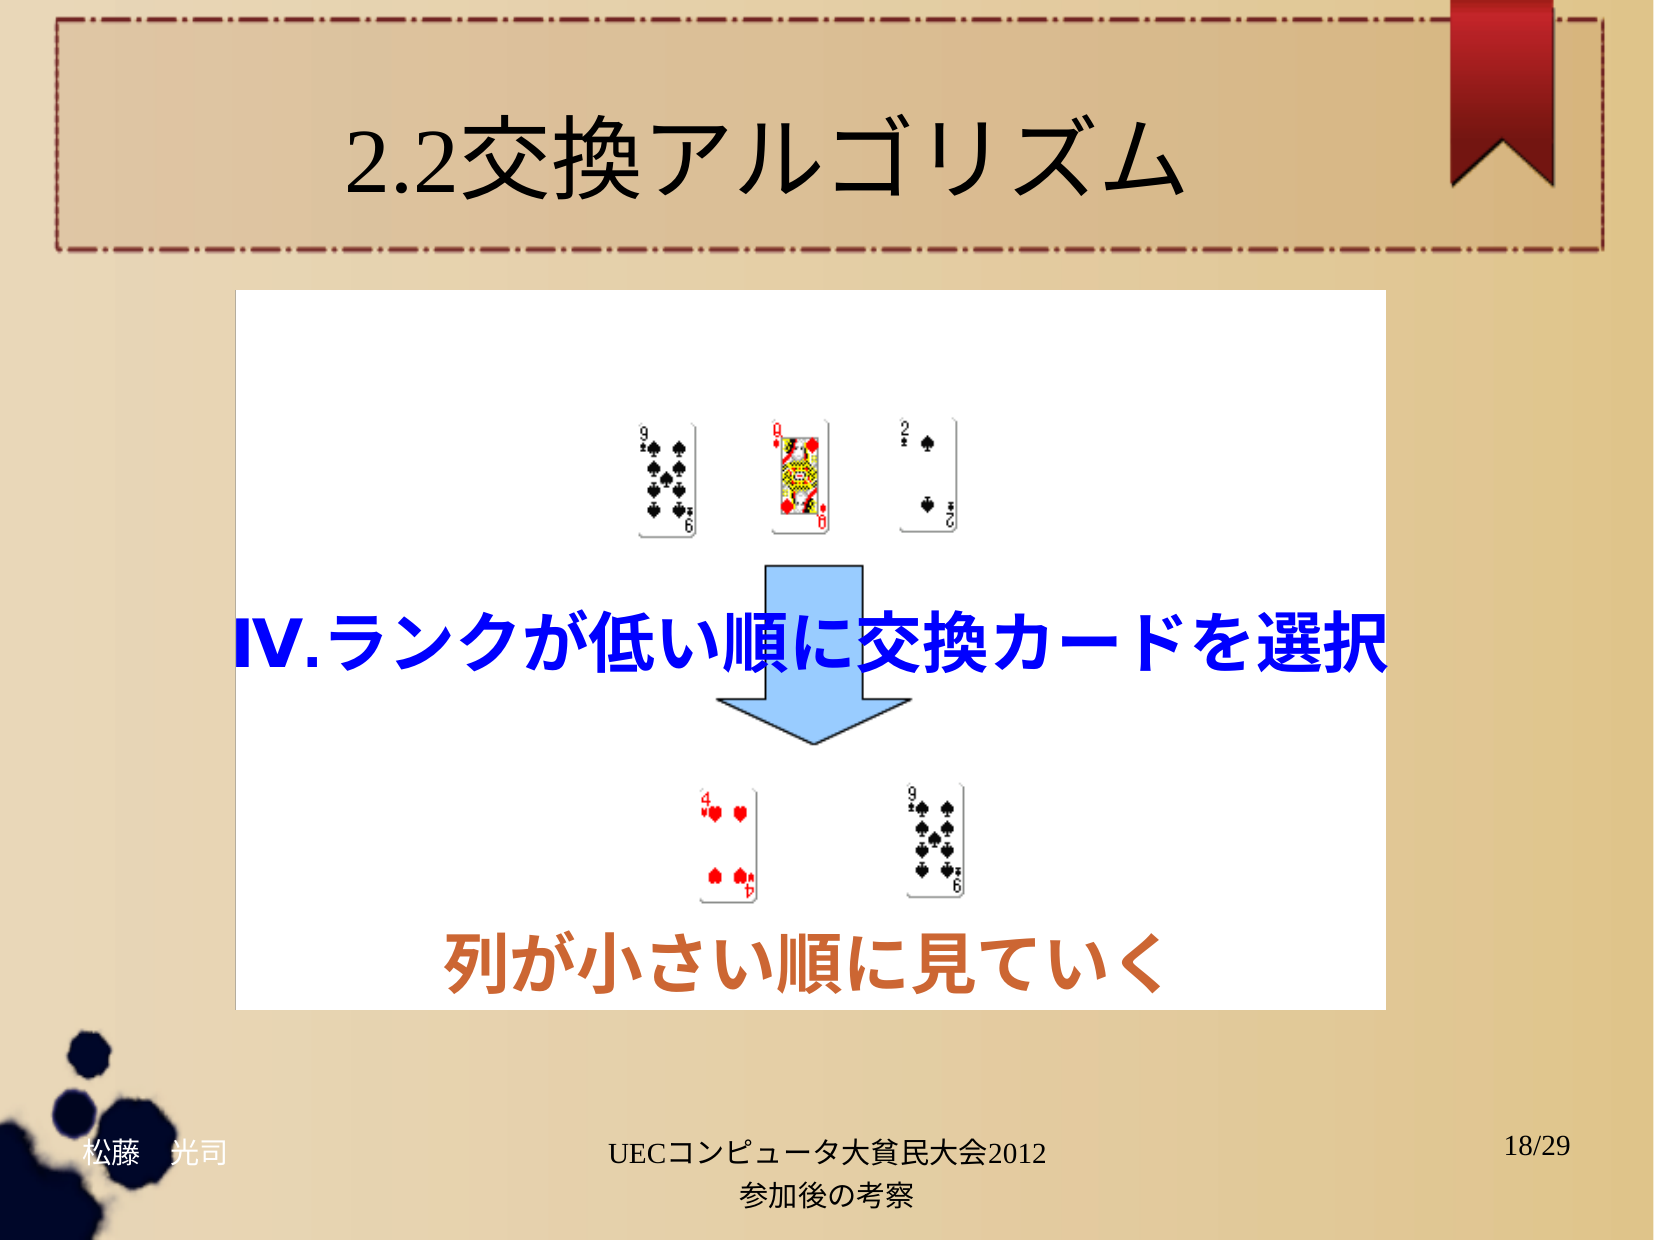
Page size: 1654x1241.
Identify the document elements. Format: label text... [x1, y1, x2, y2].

title 2.2交換アルゴリズム [82, 49, 1453, 257]
subtitle Ⅳ.ランクが低い順に交換カードを選択 列が小さい順に見ていく [82, 290, 1538, 1010]
picture [0, 0, 1654, 1240]
